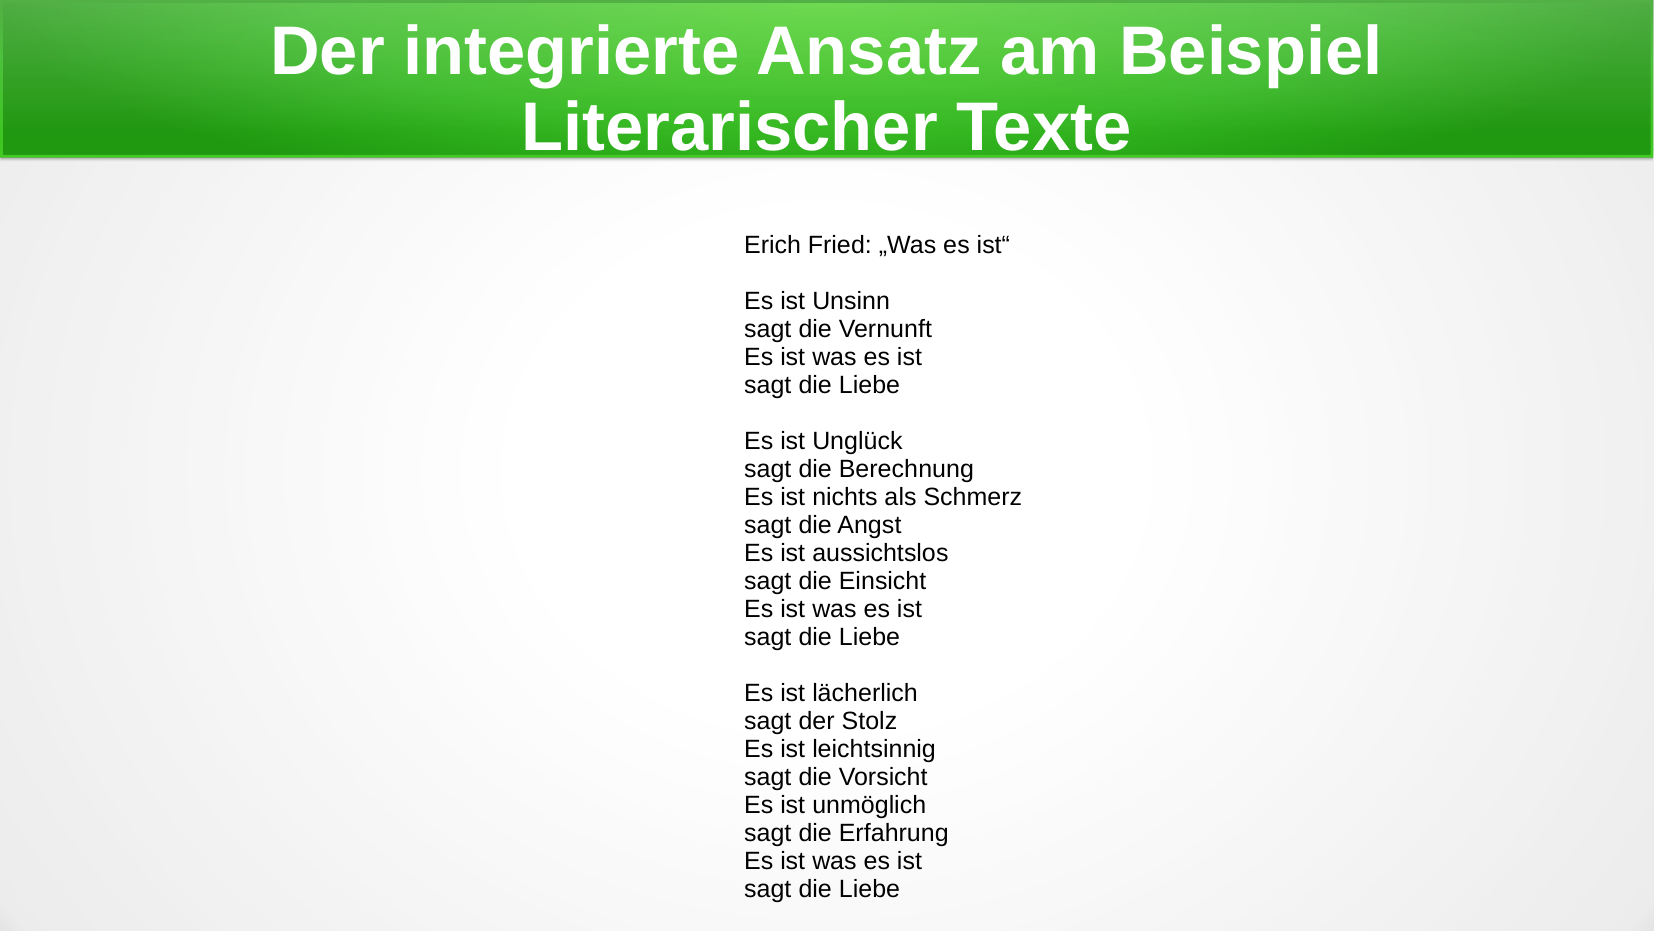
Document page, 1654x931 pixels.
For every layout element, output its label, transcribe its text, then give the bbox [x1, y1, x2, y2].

title Der integrierte Ansatz am Beispiel Literarischer Texte [82, 12, 1571, 166]
subtitle Erich Fried: „Was es ist“ Es ist Unsinn sagt die Vernunft Es ist was es ist sagt die Liebe Es ist Unglück sagt die Berechnung Es ist nichts als Schmerz sagt die Angst Es ist aussichtslos sagt die Einsicht Es ist was es ist sagt die Liebe Es ist lächerlich sagt der Stolz Es ist leichtsinnig sagt die Vorsicht Es ist unmöglich sagt die Erfahrung Es ist was es ist sagt die Liebe [744, 165, 1654, 931]
